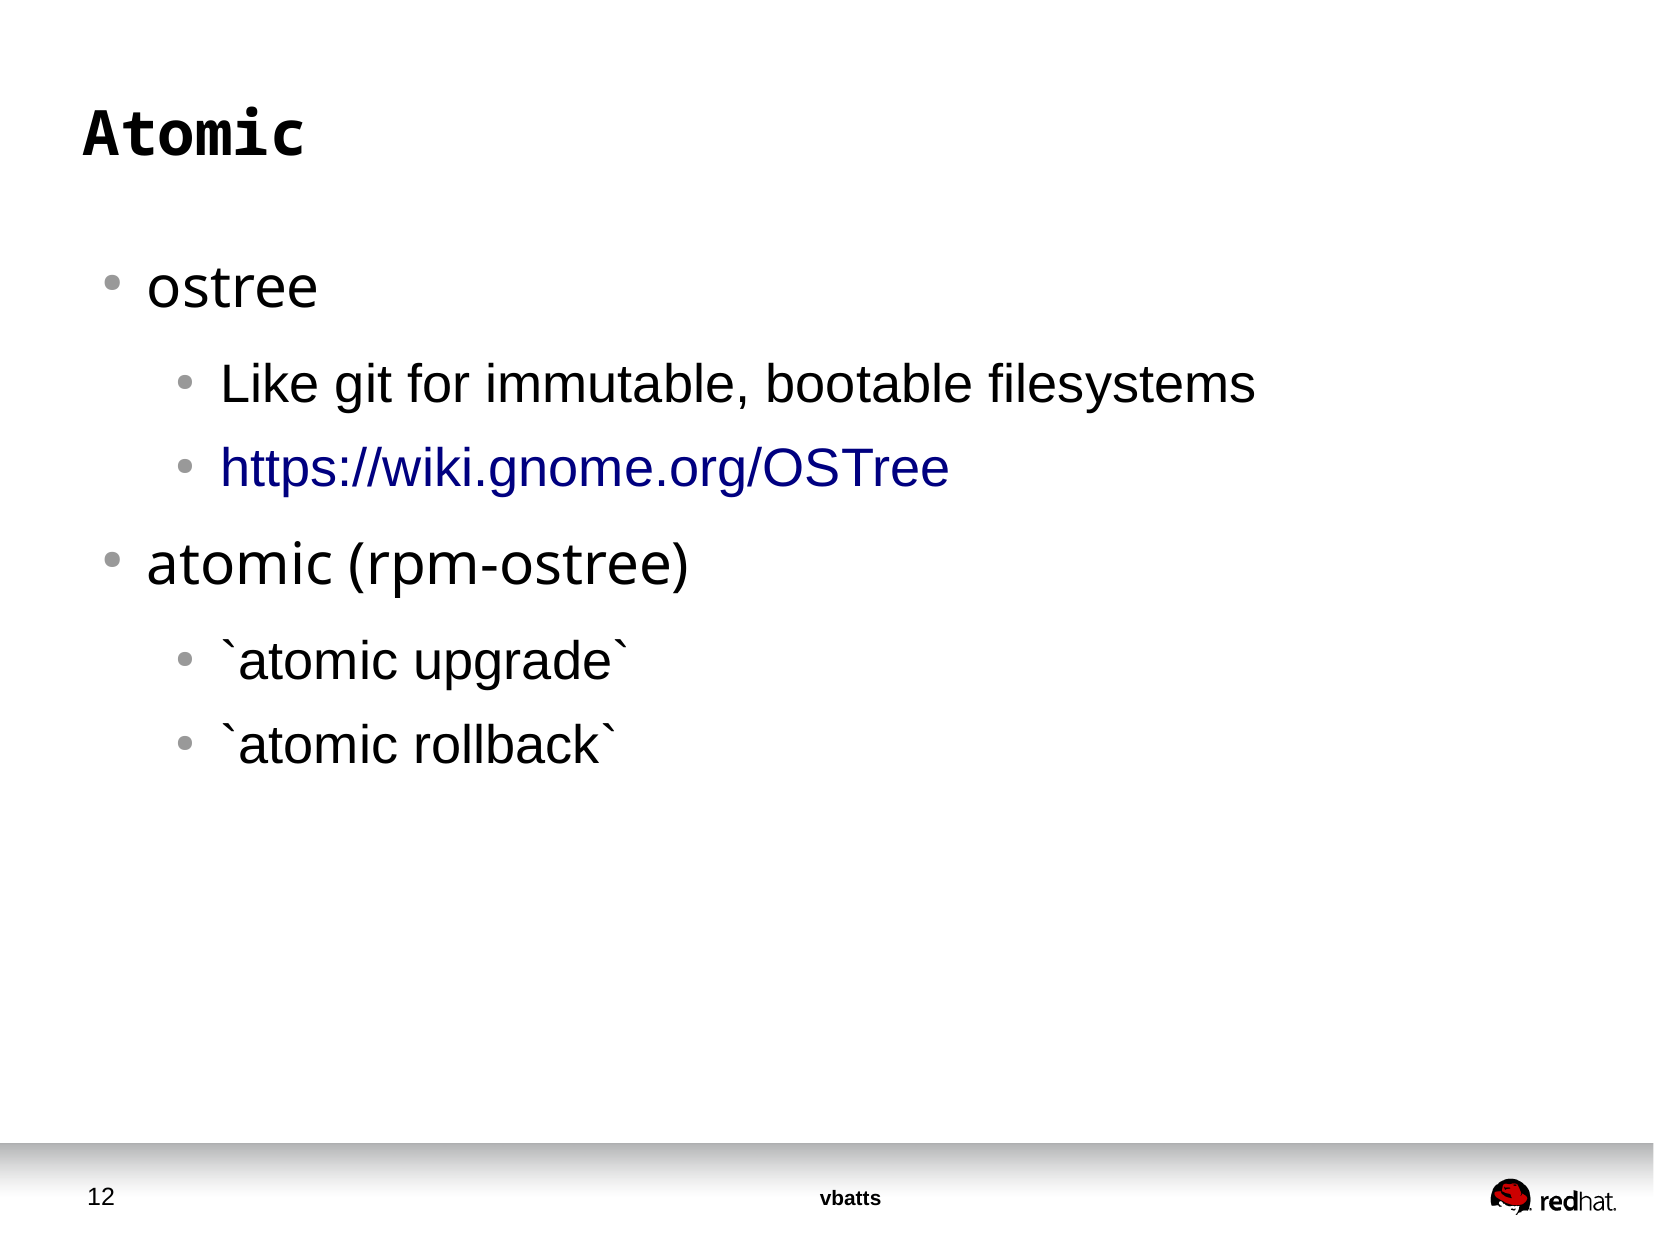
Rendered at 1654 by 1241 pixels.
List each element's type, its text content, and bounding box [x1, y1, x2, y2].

picture [0, 1143, 1654, 1241]
list ostree Like git for immutable, bootable filesystems https://wiki.gnome.org/OSTree atomic (rpm-ostree) `atomic upgrade` `atomic rollback` [86, 244, 1576, 1039]
title Atomic [82, 37, 1571, 226]
